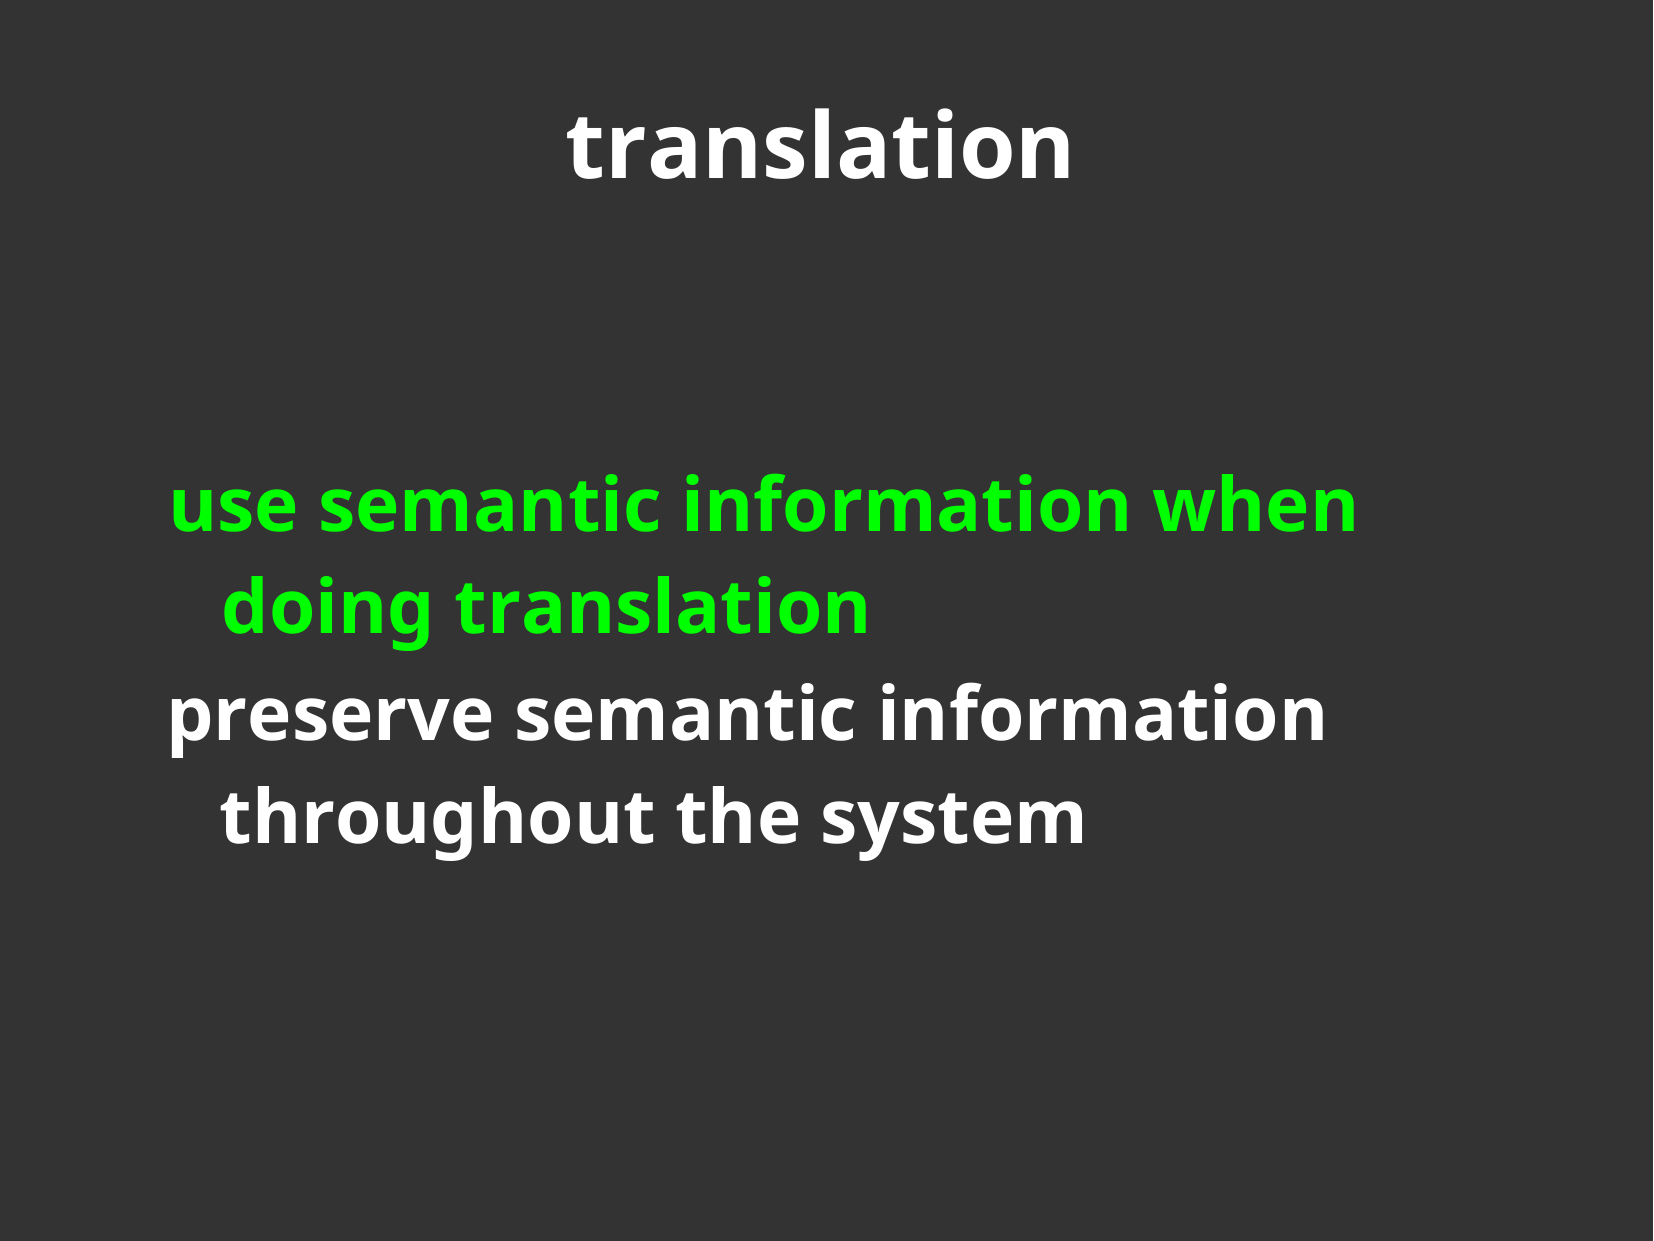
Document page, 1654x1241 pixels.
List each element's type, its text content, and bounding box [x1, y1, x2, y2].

list preserve semantic information throughout the system [148, 660, 1561, 866]
title translation [115, 39, 1527, 247]
list use semantic information when doing translation [150, 450, 1563, 656]
